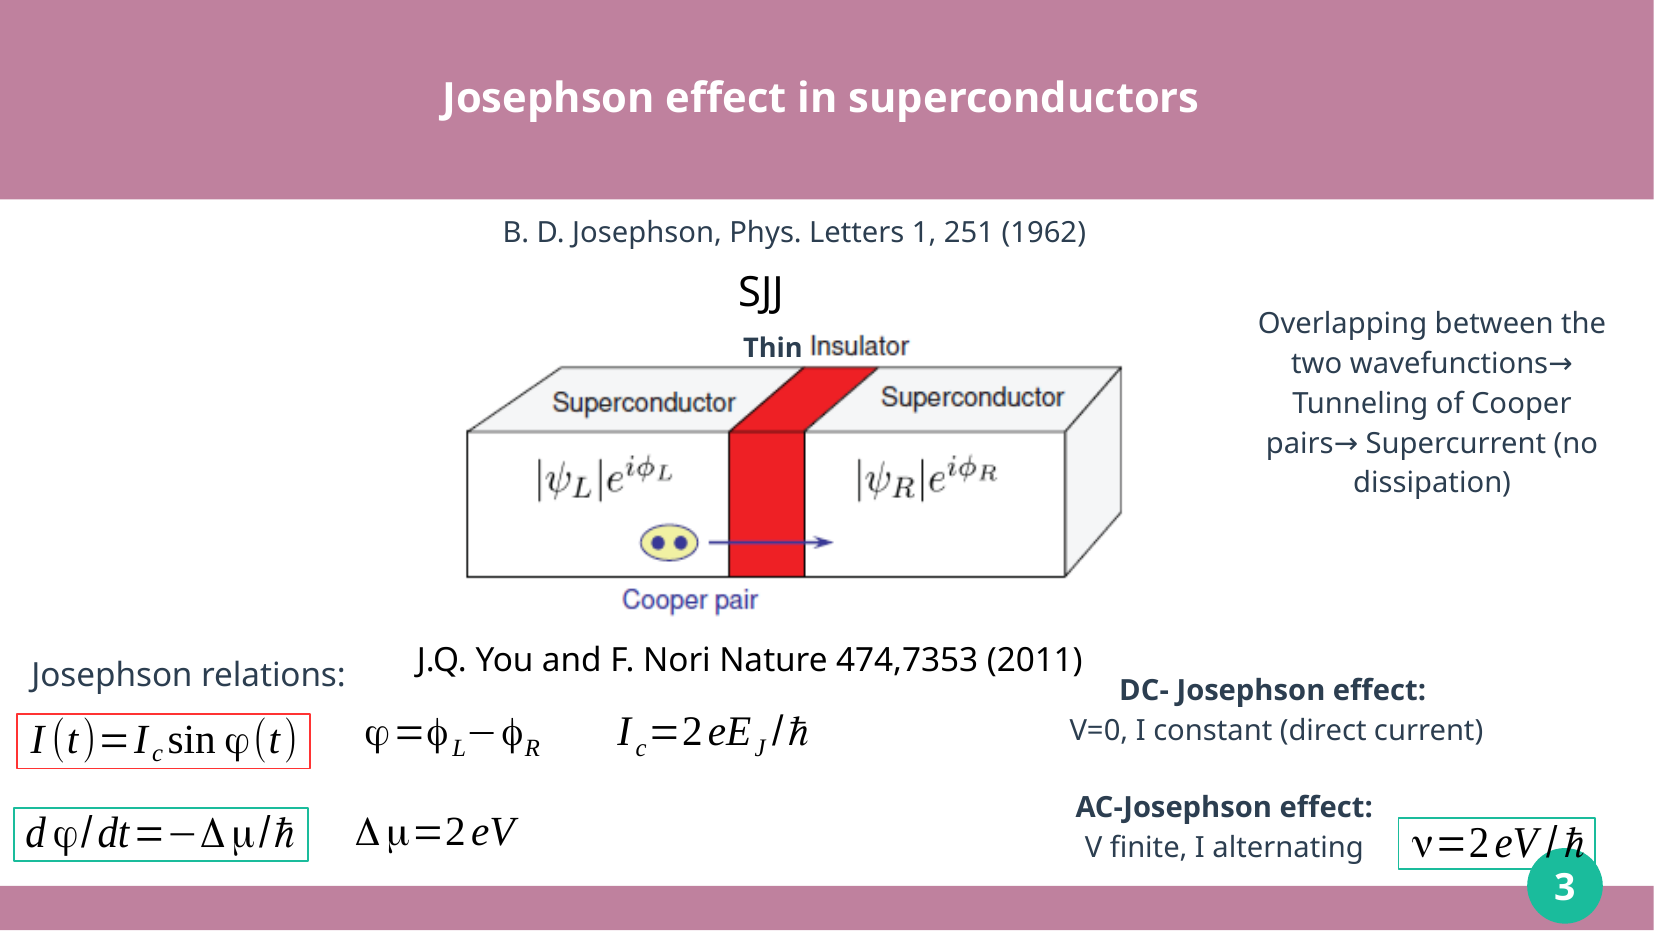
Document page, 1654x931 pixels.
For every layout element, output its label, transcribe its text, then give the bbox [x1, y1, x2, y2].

chart [354, 717, 552, 762]
title Josephson effect in superconductors [59, 37, 1595, 156]
chart [604, 708, 820, 762]
chart [1399, 819, 1595, 869]
text_box SJJ [723, 258, 910, 323]
chart [17, 714, 309, 768]
text_box Overlapping between the two wavefunctions→ Tunneling of Cooper pairs→ Supercurrent (no dissipation) [1240, 372, 1625, 433]
text_box DC- Josephson effect: V=0, I constant (direct current) [1017, 679, 1536, 740]
picture [356, 257, 1196, 644]
text_box J.Q. You and F. Nori Nature 474,7353 (2011) [399, 613, 1180, 703]
text_box Thin [724, 316, 822, 377]
chart [15, 809, 308, 860]
text_box Josephson relations: [11, 643, 367, 704]
text_box AC-Josephson effect: V finite, I alternating [1027, 796, 1422, 857]
chart [344, 809, 532, 857]
text_box B. D. Josephson, Phys. Letters 1, 251 (1962) [442, 205, 1147, 258]
